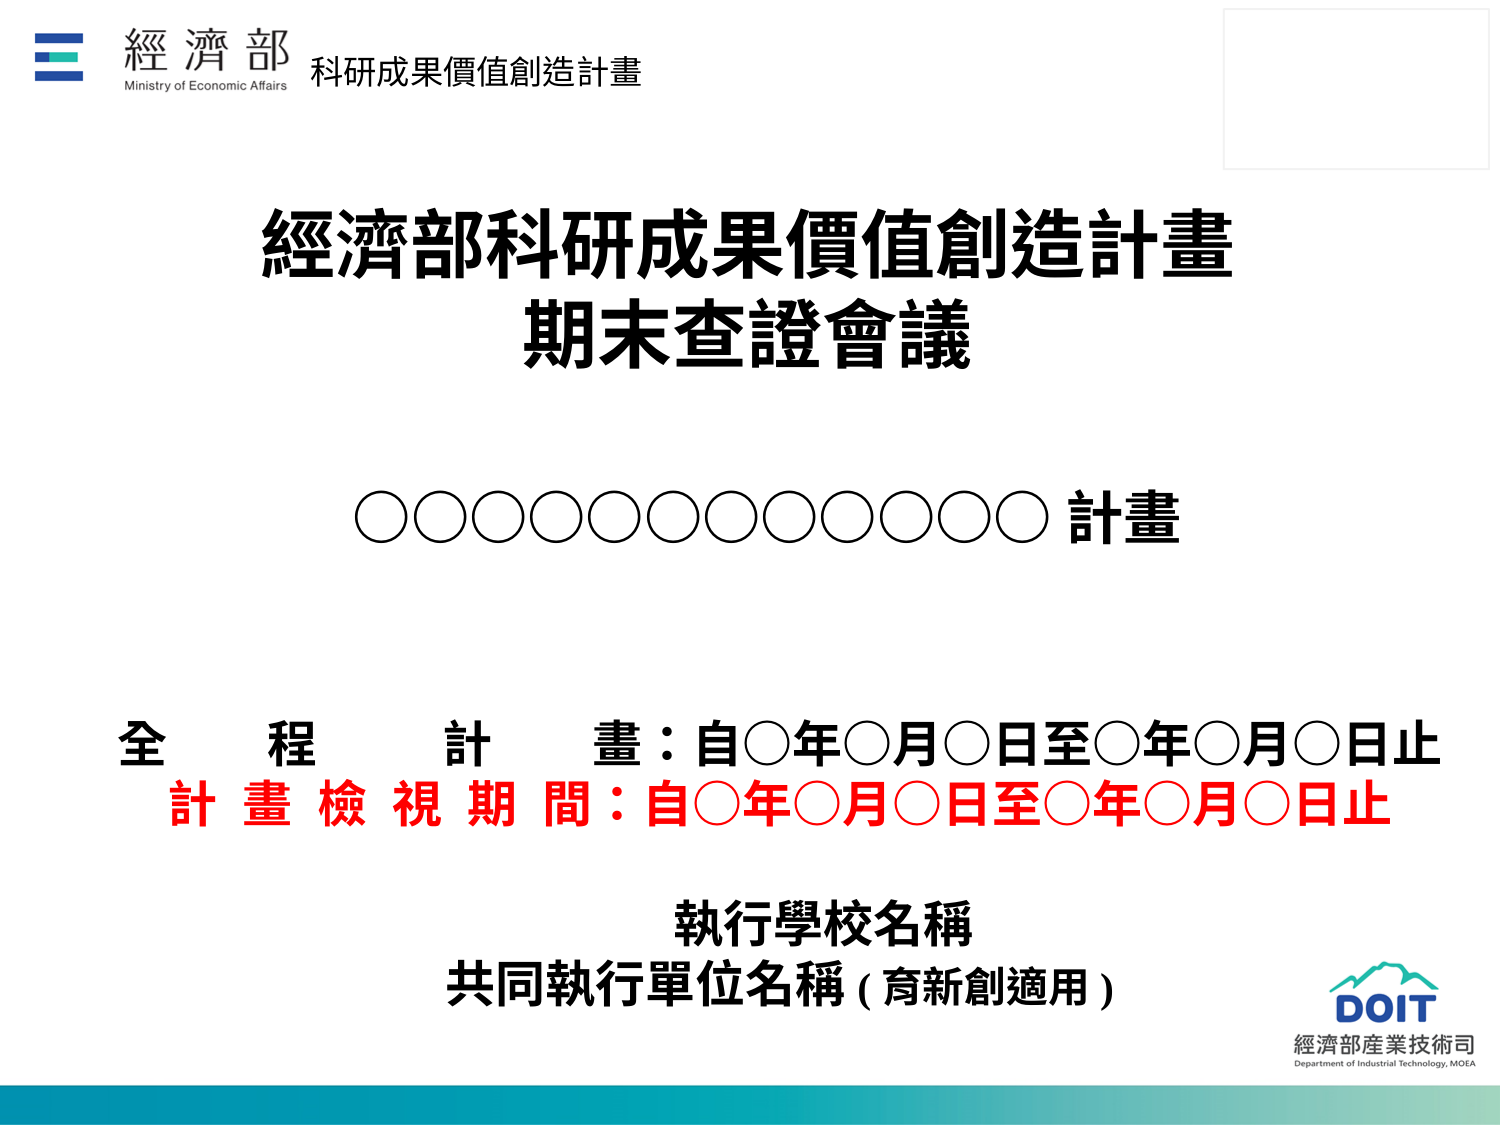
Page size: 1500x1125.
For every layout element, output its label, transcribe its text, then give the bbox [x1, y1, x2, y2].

text_box 全 程 計 畫：自○年○月○日至○年○月○日止 計 畫 檢 視 期 間：自○年○月○日至○年○月○日止 執行學校名稱 共同執行單位名稱(育新創適用) [177, 705, 1382, 1084]
text_box ○○○○○○○○○○○○計畫 [194, 474, 1341, 563]
text_box 經濟部科研成果價值創造計畫 期末查證會議 [53, 190, 1442, 388]
